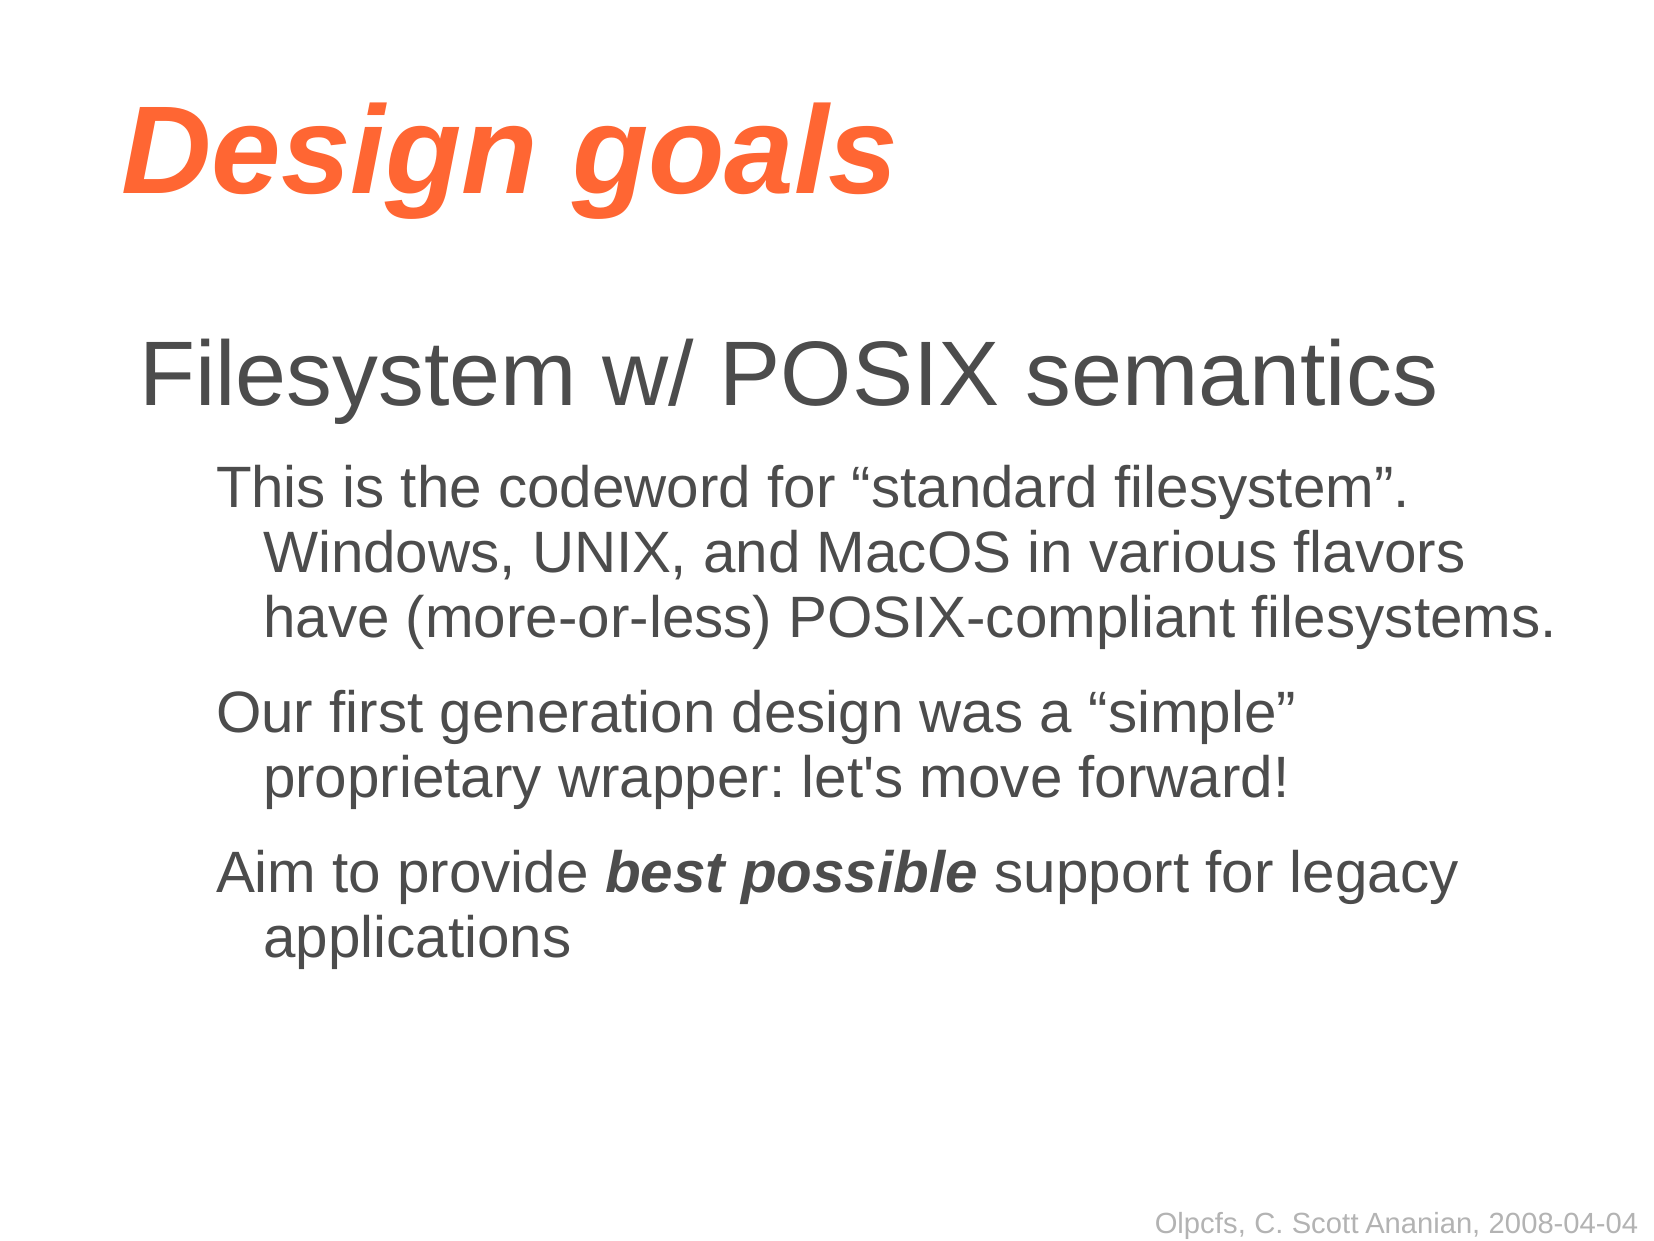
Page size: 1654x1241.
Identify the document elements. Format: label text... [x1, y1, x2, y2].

title Design goals [121, 46, 1534, 254]
list Filesystem w/ POSIX semantics This is the codeword for “standard filesystem”. Windows, UNIX, and MacOS in various flavors have (more-or-less) POSIX-compliant filesystems. Our first generation design was a “simple” proprietary wrapper: let's move forward! Aim to provide best possible support for legacy applications [121, 321, 1561, 1118]
